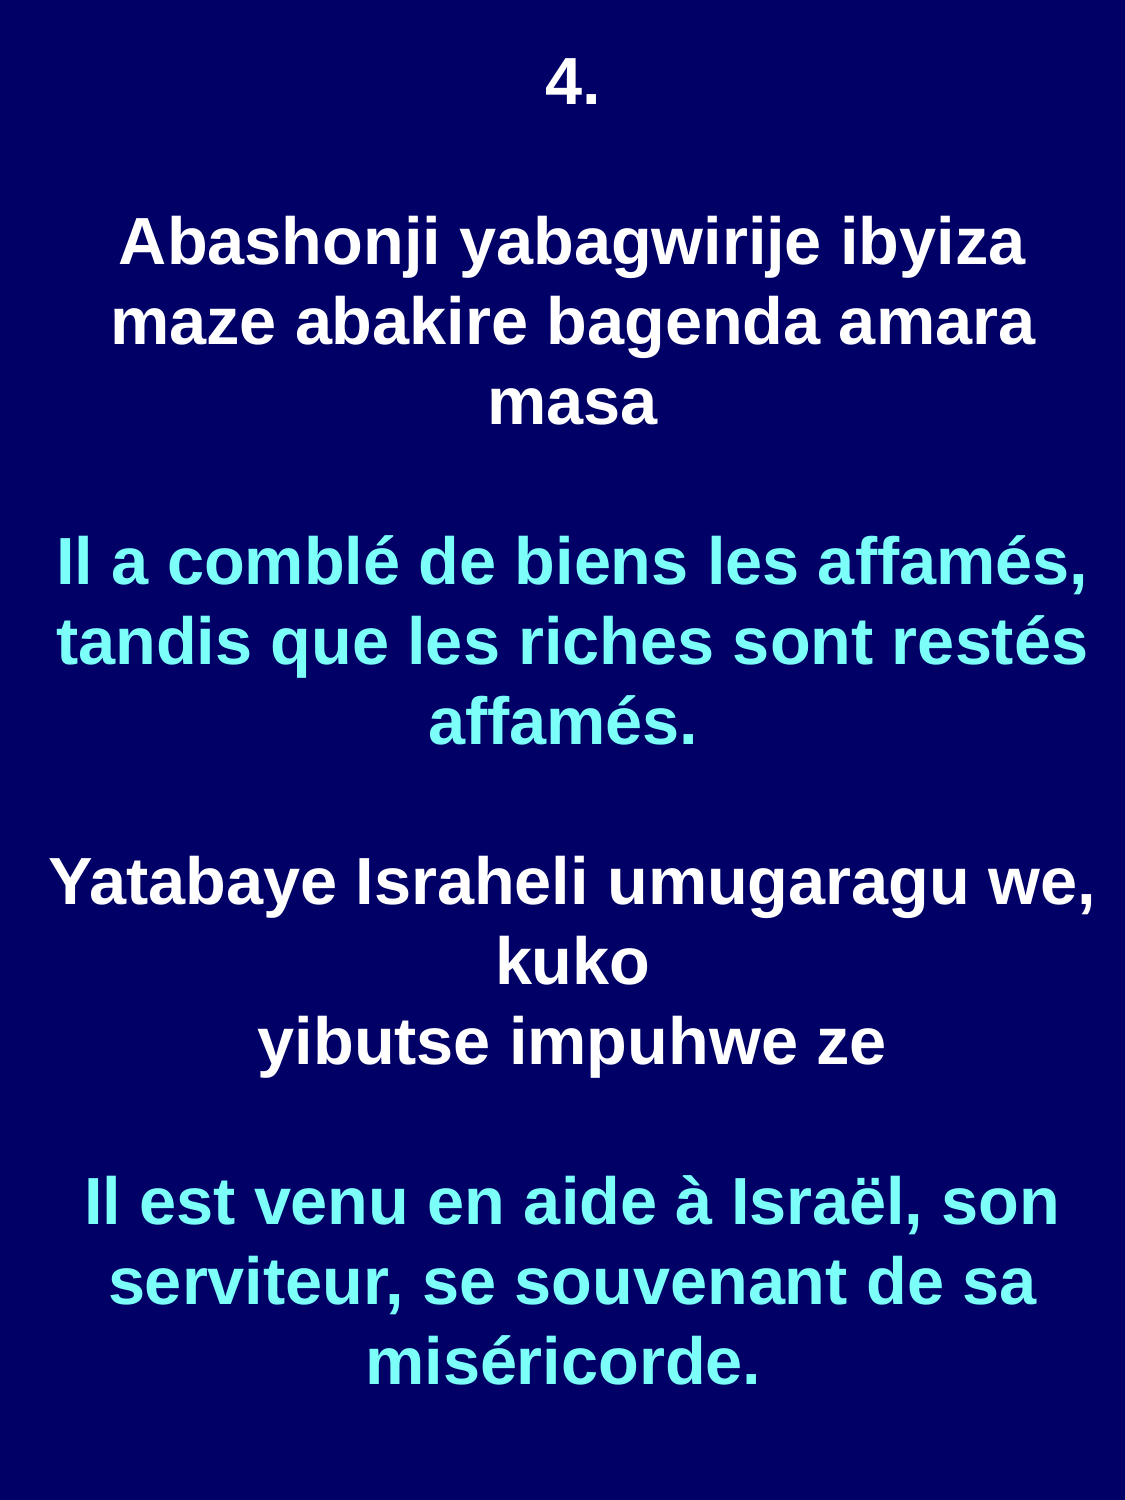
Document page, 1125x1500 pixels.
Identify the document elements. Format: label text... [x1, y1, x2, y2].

text_box 4. Abashonji yabagwirije ibyiza maze abakire bagenda amara masa Il a comblé de biens les affamés, tandis que les riches sont restés affamés. Yatabaye Israheli umugaragu we, kuko yibutse impuhwe ze Il est venu en aide à Israël, son serviteur, se souvenant de sa miséricorde. [47, 38, 1099, 1453]
